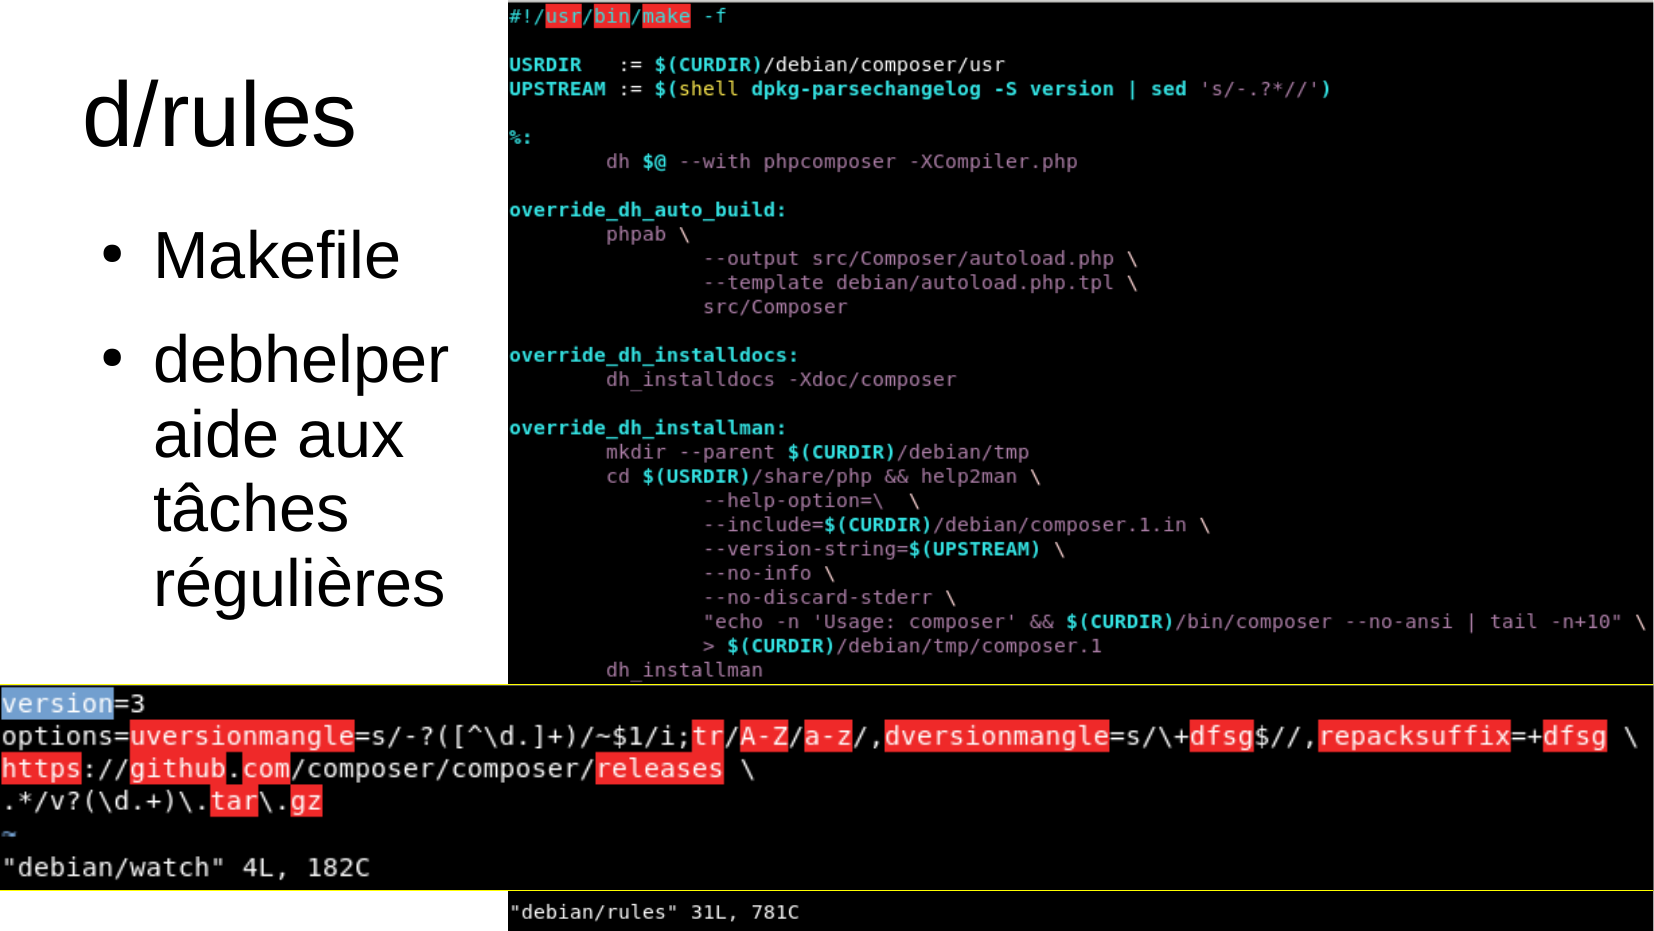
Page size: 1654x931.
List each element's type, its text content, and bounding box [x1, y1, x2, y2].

title d/rules [82, 37, 508, 193]
picture [0, 685, 1654, 931]
picture [508, 0, 1654, 684]
list Makefile debhelper aide aux tâches régulières [82, 217, 508, 684]
